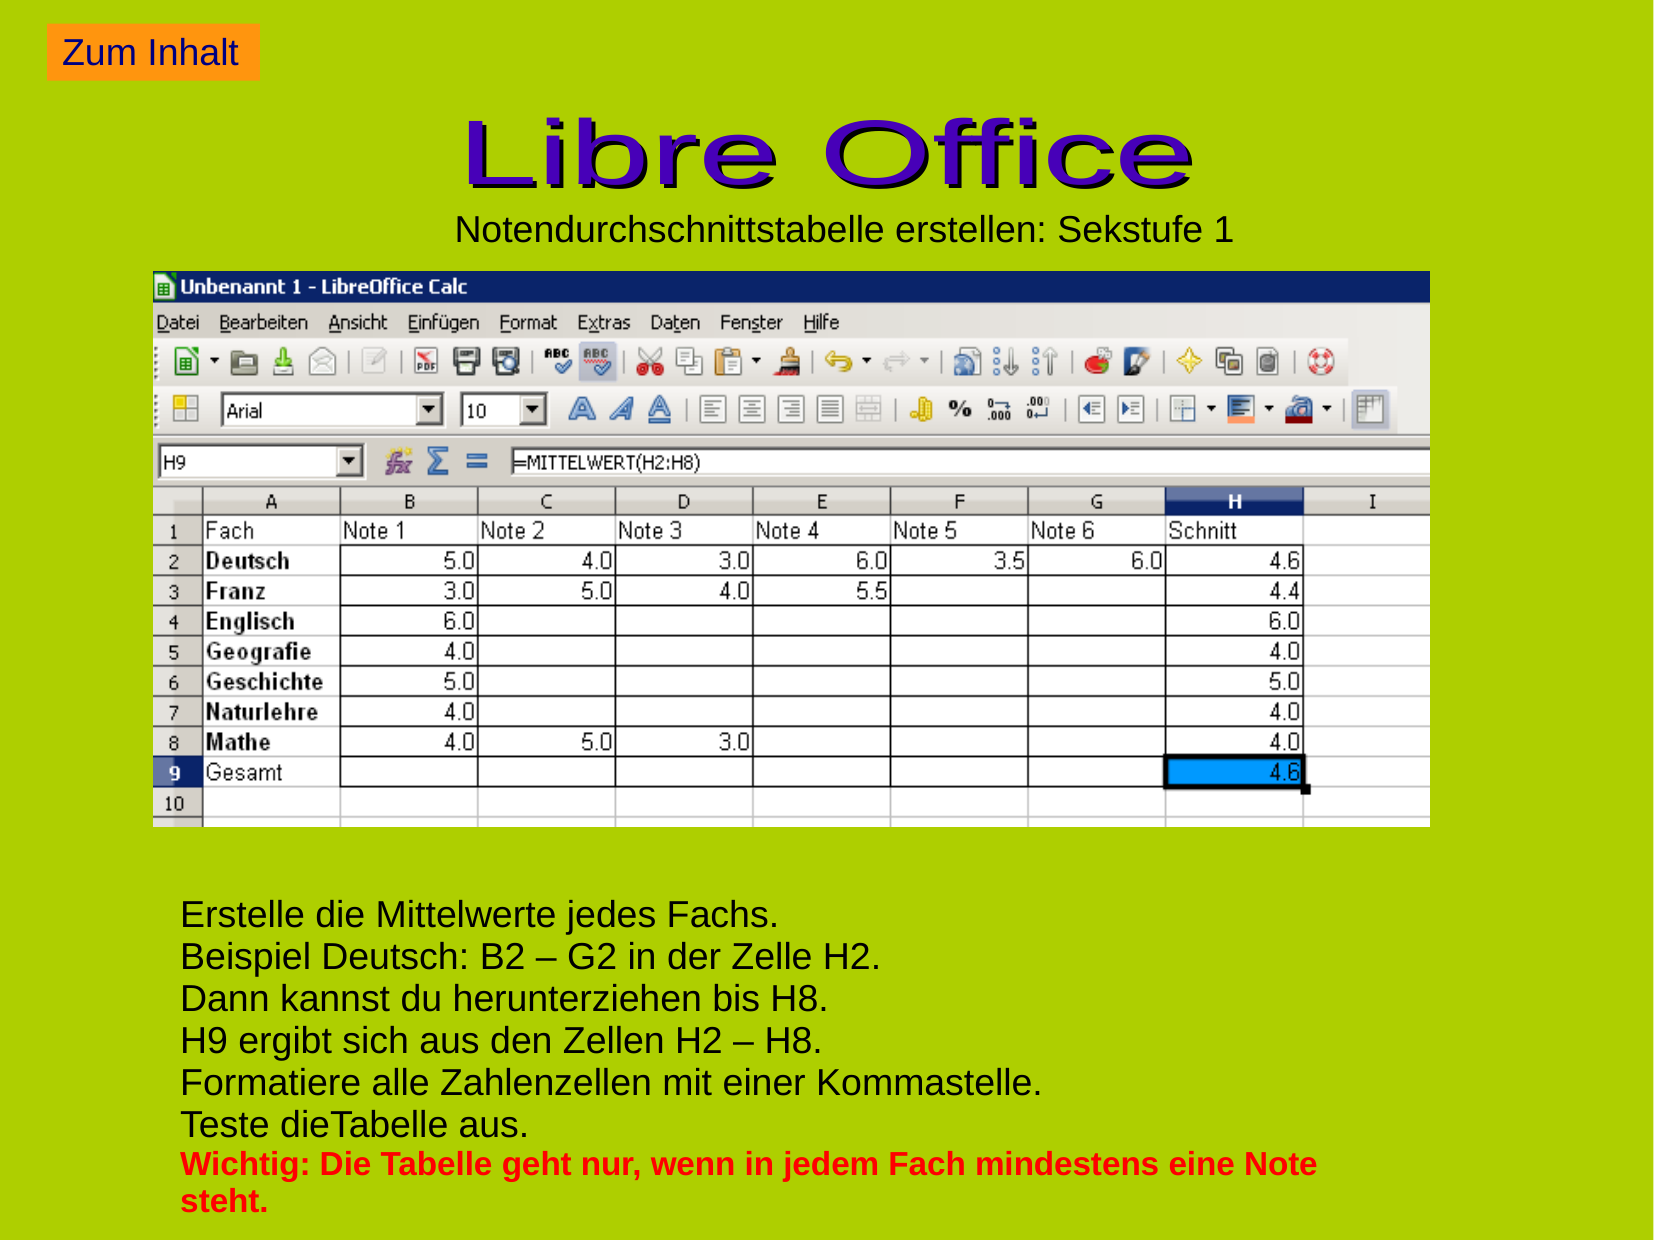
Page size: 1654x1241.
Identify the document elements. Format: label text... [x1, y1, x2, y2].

text_box Zum Inhalt [47, 23, 260, 81]
text_box Erstelle die Mittelwerte jedes Fachs. Beispiel Deutsch: B2 – G2 in der Zelle H2. Dann kannst du herunterziehen bis H8. H9 ergibt sich aus den Zellen H2 – H8. Formatiere alle Zahlenzellen mit einer Kommastelle. Teste dieTabelle aus. Wichtig: Die Tabelle geht nur, wenn in jedem Fach mindestens eine Note steht. [165, 885, 1418, 1230]
title Libre Office [82, 49, 1571, 257]
picture [153, 271, 1430, 827]
text_box Notendurchschnittstabelle erstellen: Sekstufe 1 [389, 201, 1300, 259]
